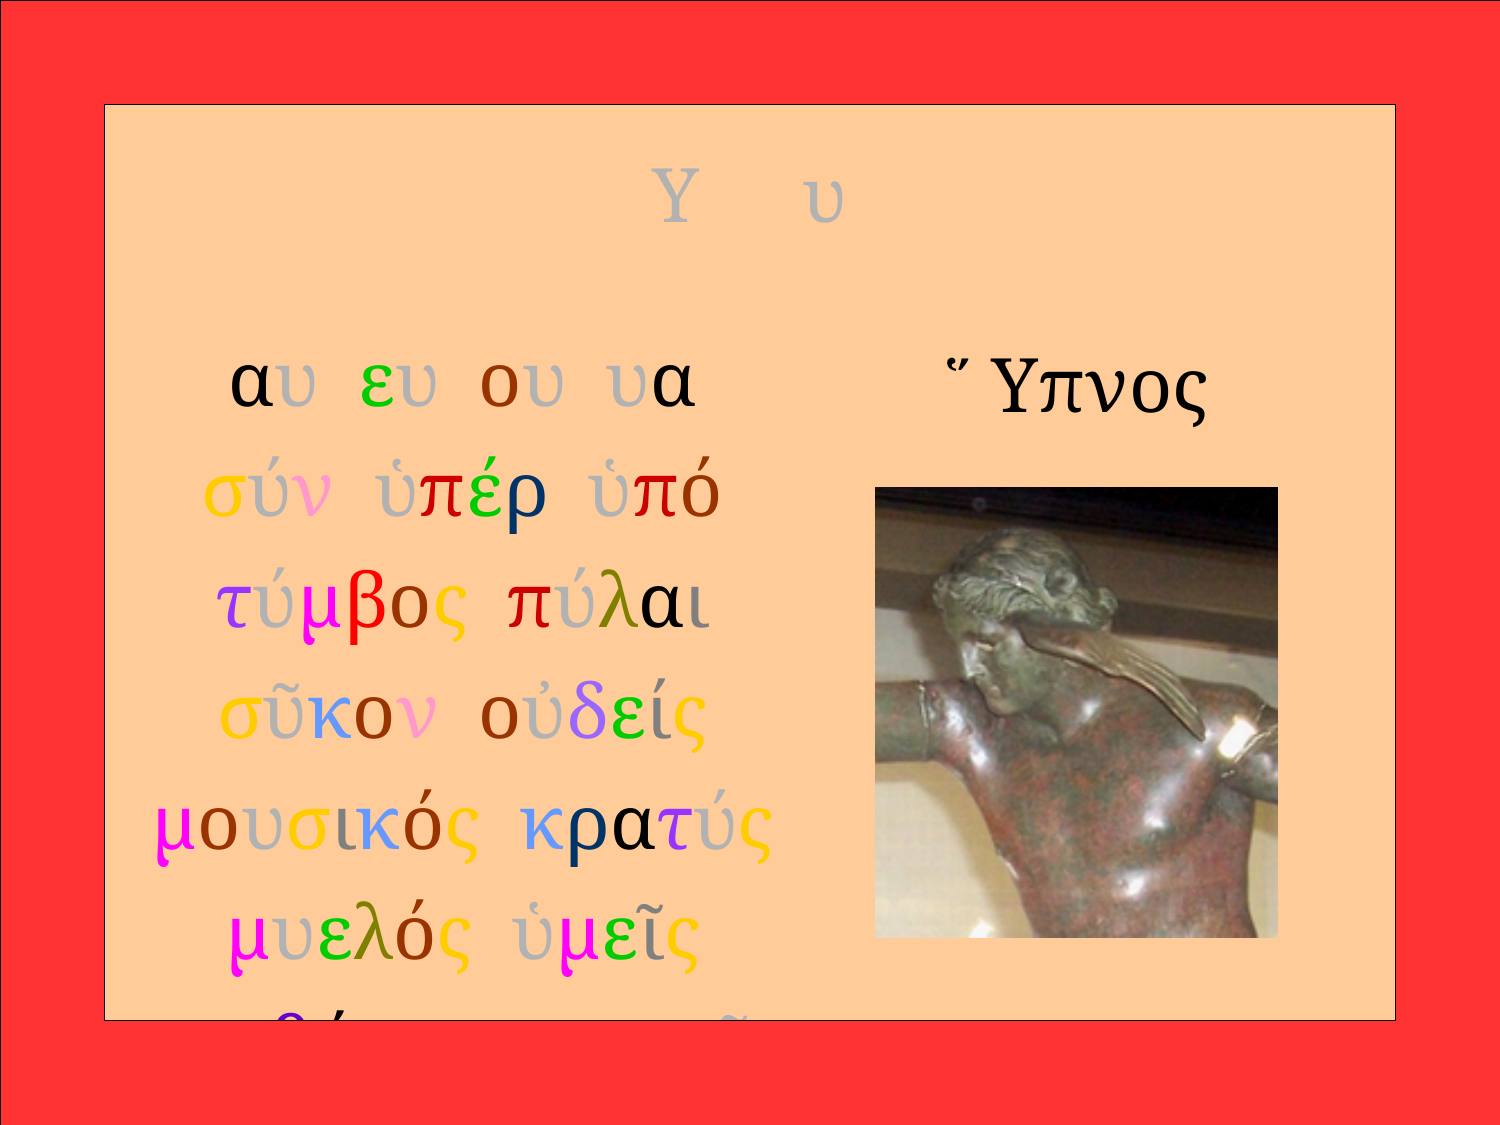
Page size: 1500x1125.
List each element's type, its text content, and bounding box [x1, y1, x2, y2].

list ῞ Υπνος [762, 324, 1388, 1001]
list αυ ευ ου υα σύν ὑπέρ ὑπό τύμβος πύλαι σῦκον οὐδείς μουσικός κρατύς μυελός ὑμεῖς πυνθάνομαι ναῦς [112, 324, 813, 1020]
title Υ υ [112, 105, 1388, 288]
text_box [0, 0, 1500, 1125]
picture [875, 487, 1278, 938]
